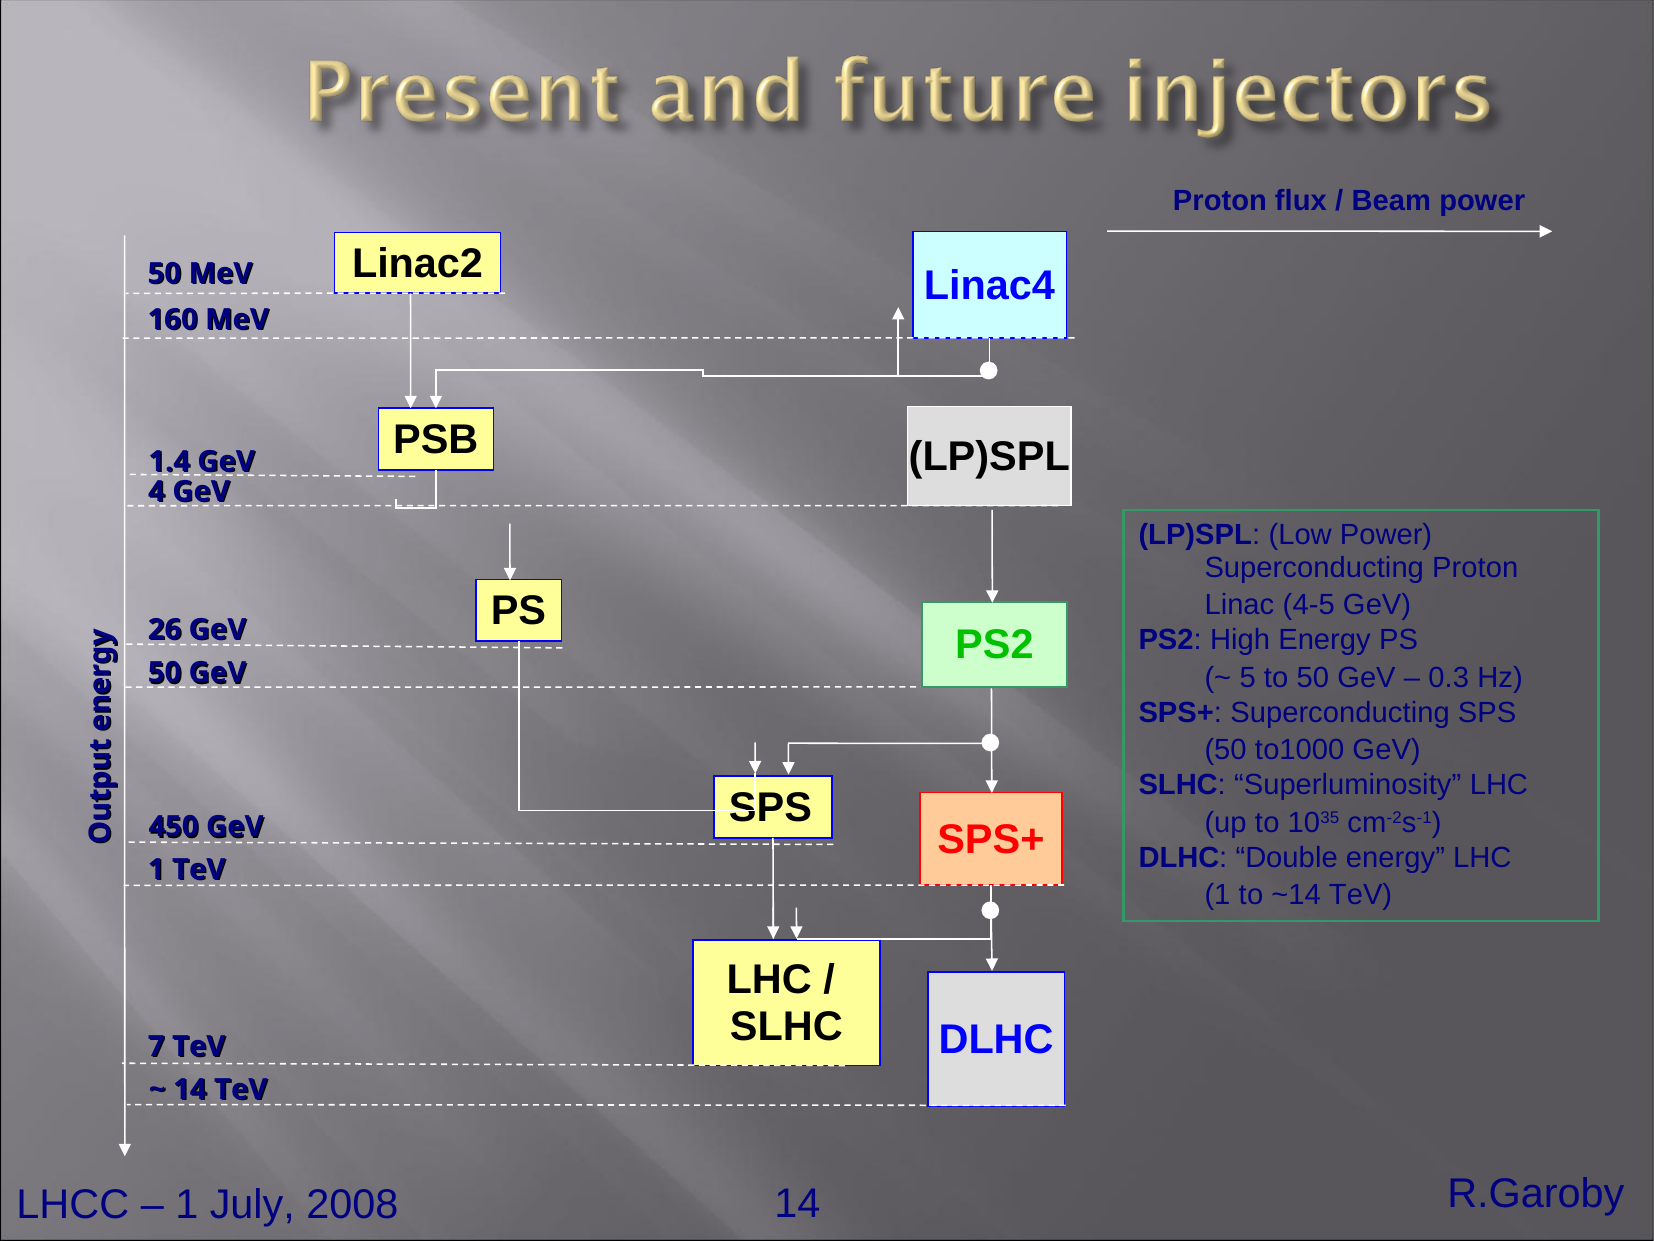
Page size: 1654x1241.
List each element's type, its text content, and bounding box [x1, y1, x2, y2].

text_box PSB [378, 408, 494, 470]
text_box 50 GeV [133, 643, 262, 700]
text_box Output energy [70, 563, 126, 860]
text_box 1 TeV [133, 840, 241, 896]
text_box ~ 14 TeV [134, 1060, 283, 1116]
text_box 4 GeV [133, 462, 245, 518]
text_box DLHC [928, 972, 1065, 1107]
text_box 7 TeV [133, 1017, 241, 1073]
text_box LHC / SLHC [692, 939, 881, 1066]
text_box PS2 [922, 601, 1067, 687]
text_box Linac2 [334, 232, 501, 294]
text_box SPS [714, 776, 754, 810]
text_box 12 [759, 1171, 979, 1234]
text_box 450 GeV [133, 797, 279, 853]
text_box [980, 362, 997, 379]
text_box LHCC – 1 July, 2008 [1, 1173, 414, 1235]
text_box Linac4 [912, 231, 1067, 338]
text_box 50 MeV [132, 244, 268, 300]
text_box 160 MeV [132, 290, 284, 346]
text_box (LP)SPL: (Low Power) Superconducting Proton Linac (4-5 GeV)‏ PS2: High Energy PS (~ 5 to 50 GeV – 0.3 Hz)‏ SPS+: Superconducting SPS (50 to1000 GeV)‏ SLHC: “Superluminosity” LHC (up to 1035 cm-2s-1)‏ DLHC: “Double energy” LHC (1 to ~14 TeV)‏ [1123, 510, 1599, 921]
text_box SPS [714, 776, 832, 838]
text_box SPS+ [920, 792, 1062, 886]
text_box [982, 734, 999, 751]
text_box Proton flux / Beam power [1158, 180, 1541, 225]
picture [0, 0, 1654, 1241]
text_box (LP)SPL [907, 406, 1072, 506]
text_box PS [476, 579, 562, 642]
text_box [982, 902, 999, 919]
text_box 26 GeV [133, 600, 262, 643]
text_box 1.4 GeV [133, 432, 271, 488]
text_box R.Garoby [1432, 1162, 1640, 1225]
